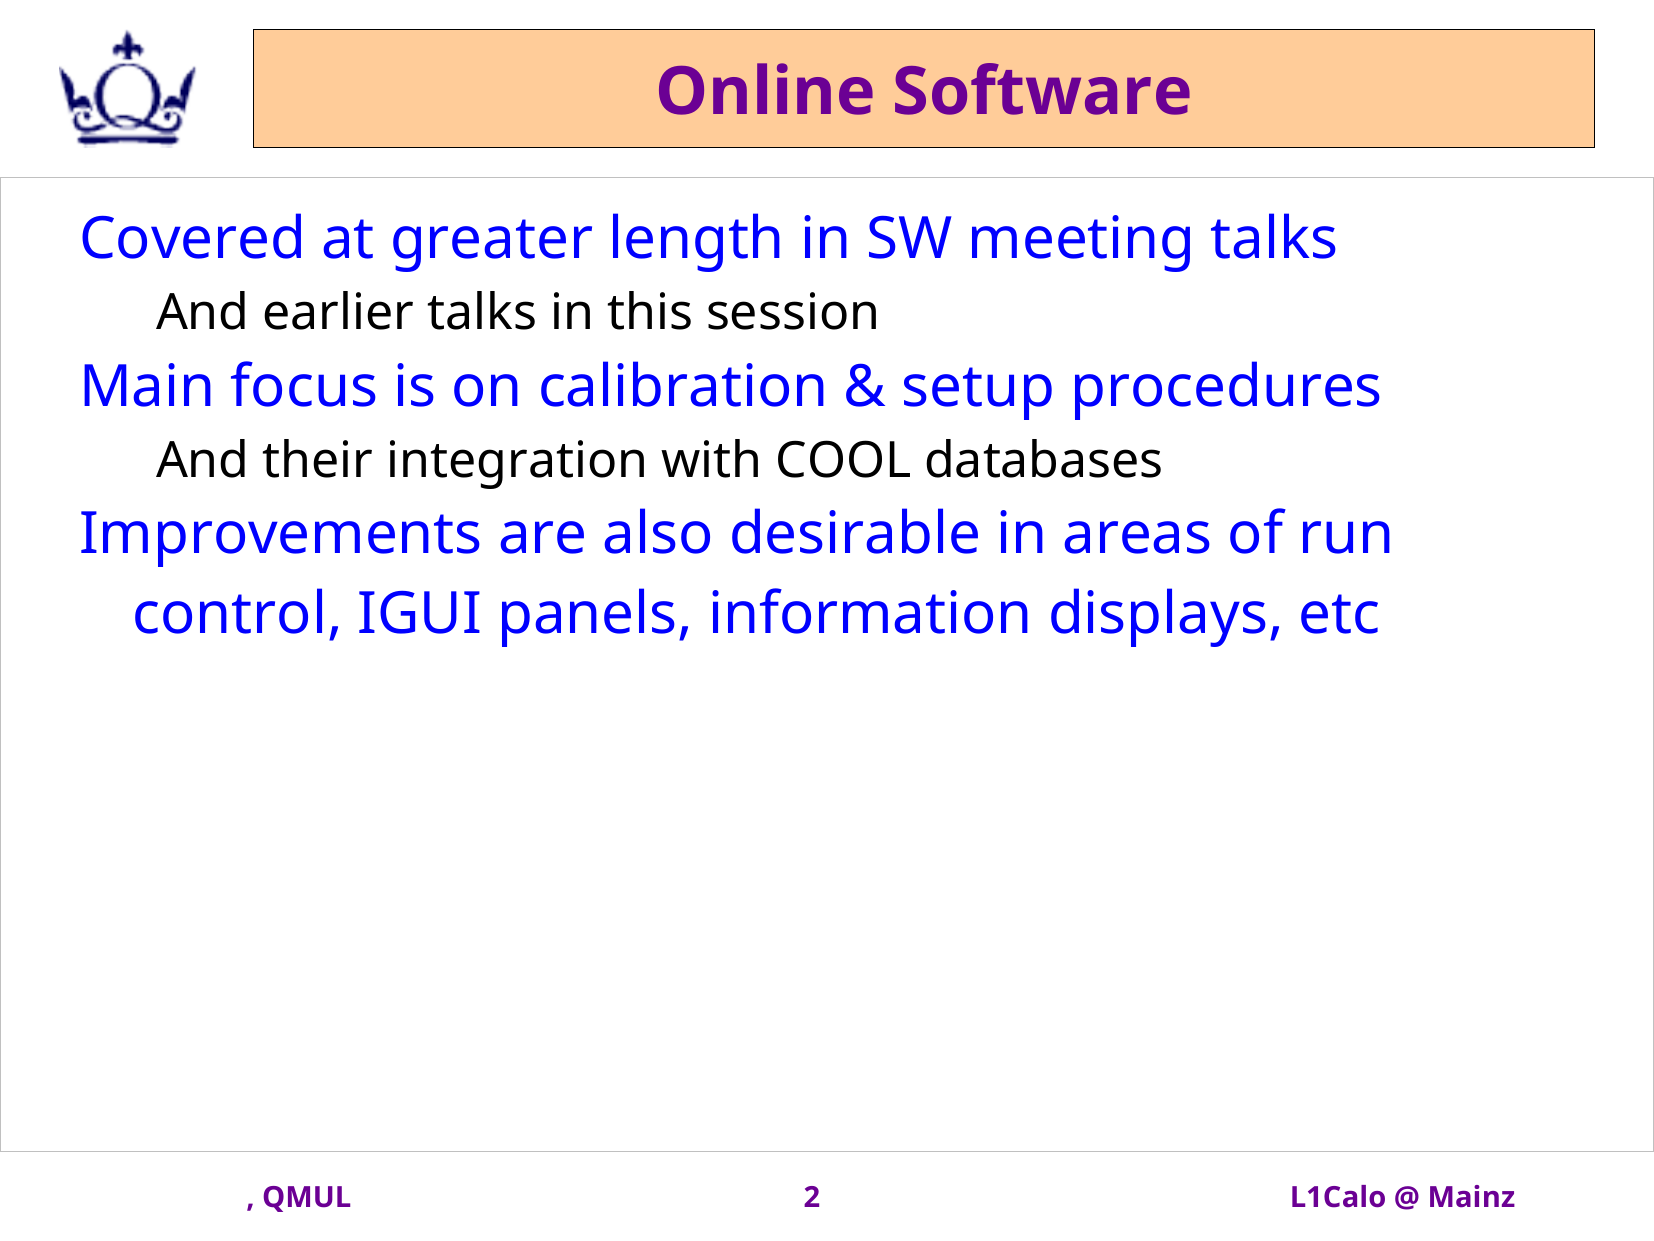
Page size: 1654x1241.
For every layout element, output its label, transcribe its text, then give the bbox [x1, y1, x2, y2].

picture [59, 29, 200, 148]
title Online Software [253, 29, 1595, 148]
list Covered at greater length in SW meeting talks And earlier talks in this session Main focus is on calibration & setup procedures And their integration with COOL databases Improvements are also desirable in areas of run control, IGUI panels, information displays, etc [61, 196, 1605, 1117]
